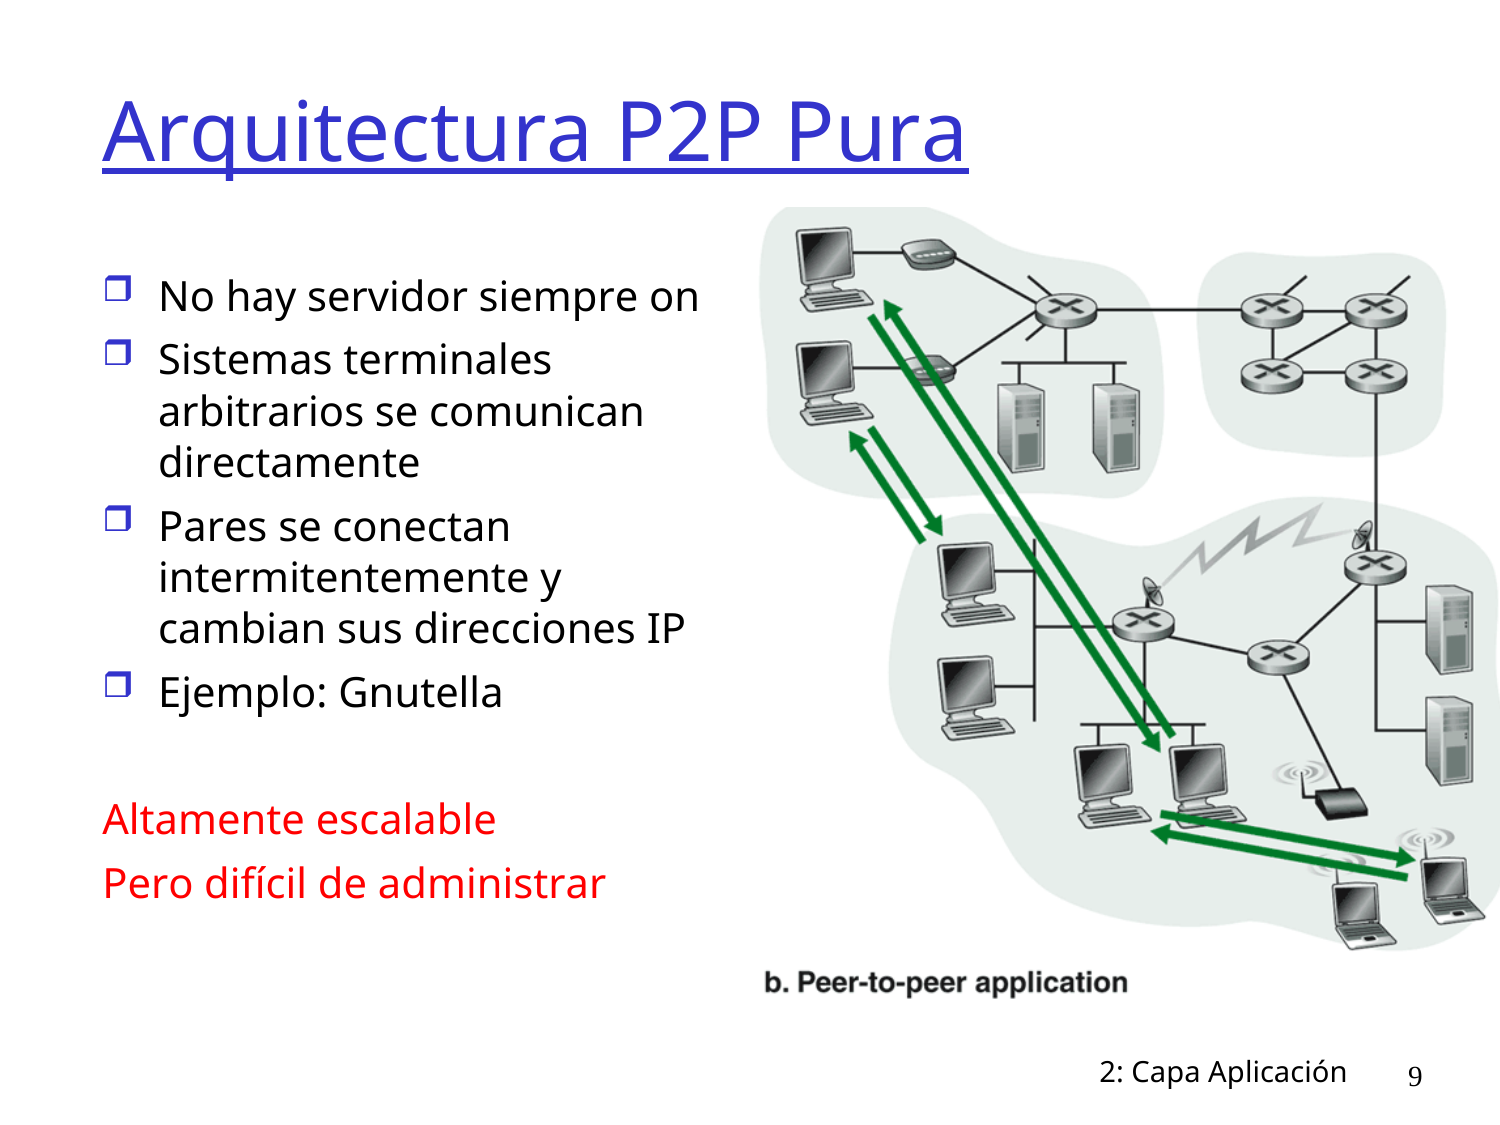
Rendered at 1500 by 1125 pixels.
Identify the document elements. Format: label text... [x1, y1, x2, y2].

list No hay servidor siempre on Sistemas terminales arbitrarios se comunican directamente Pares se conectan intermitentemente y cambian sus direcciones IP Ejemplo: Gnutella Altamente escalable Pero difícil de administrar [87, 262, 752, 1028]
title Arquitectura P2P Pura [87, 37, 1363, 225]
picture [757, 207, 1500, 1004]
